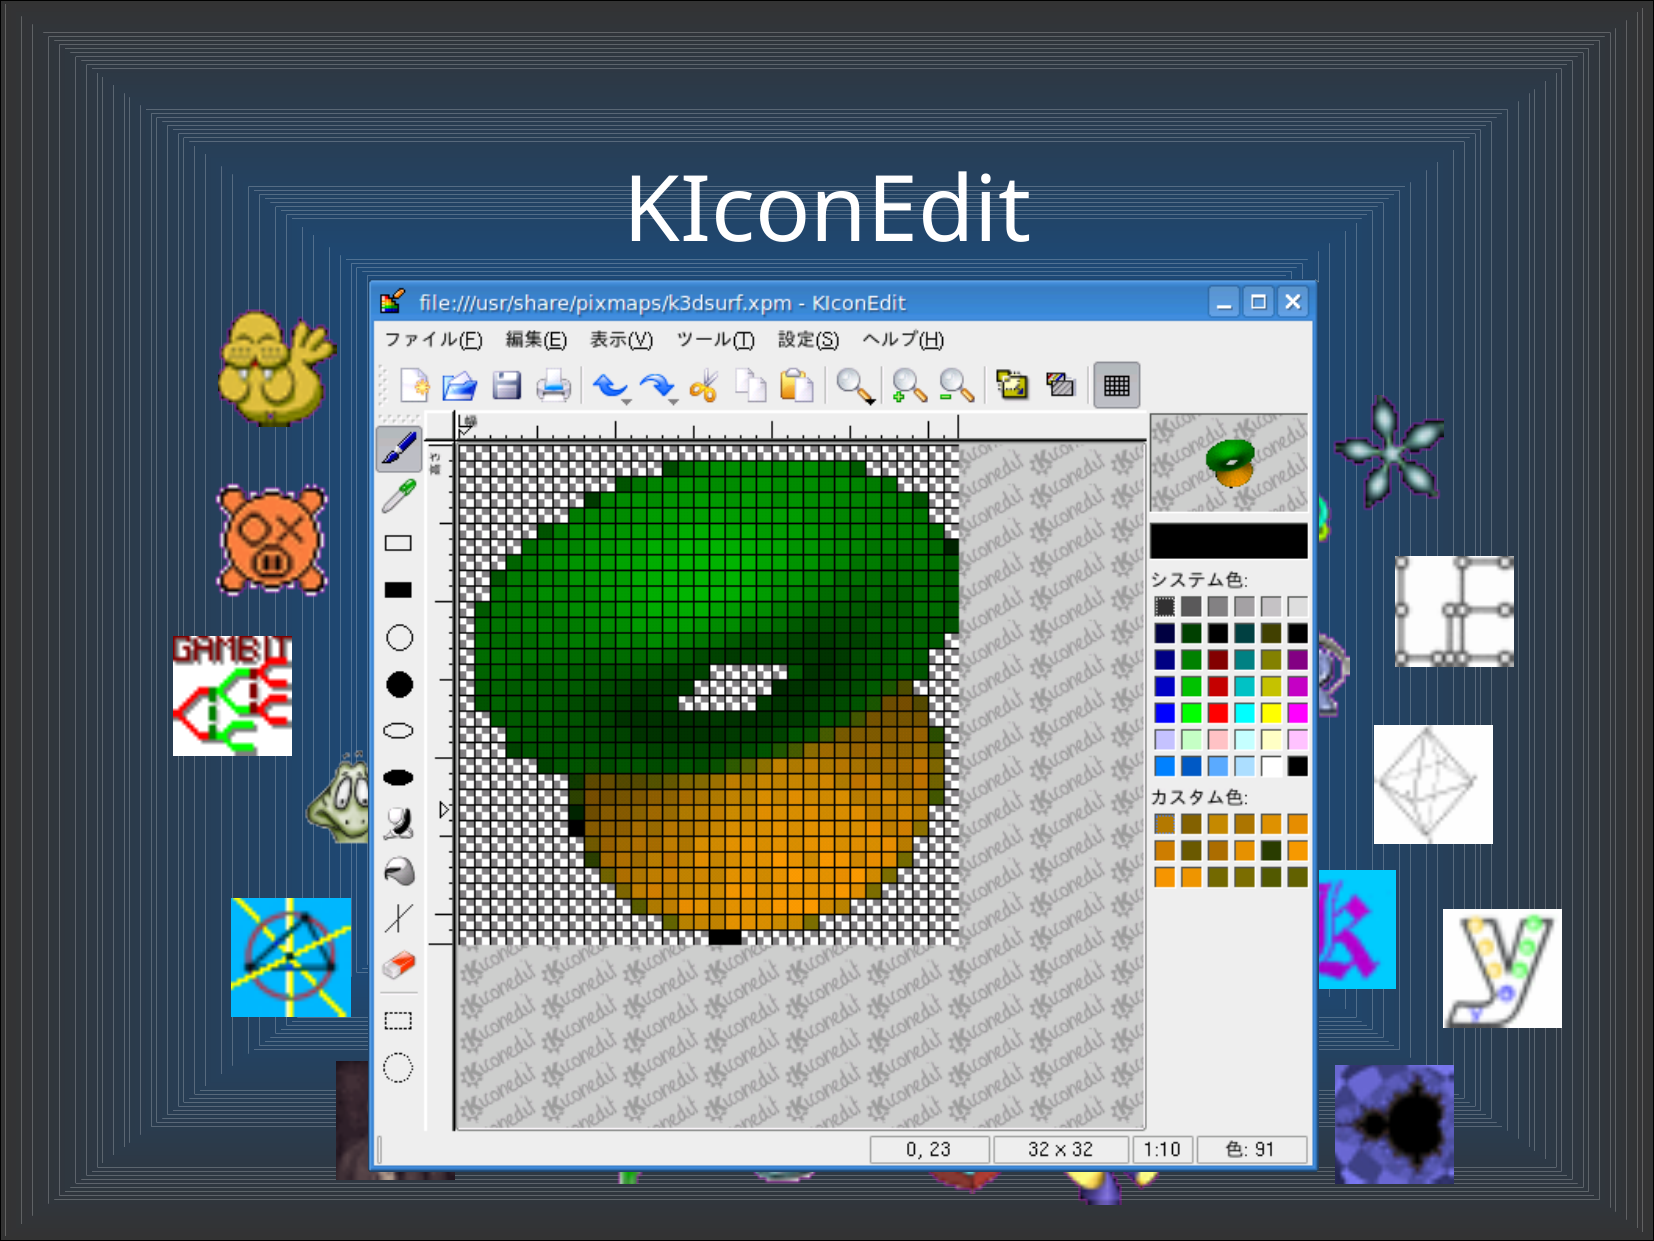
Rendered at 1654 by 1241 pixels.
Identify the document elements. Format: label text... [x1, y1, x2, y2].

picture [1443, 909, 1562, 1028]
picture [1374, 725, 1493, 844]
picture [302, 279, 1444, 1205]
title KIconEdit [121, 102, 1534, 311]
picture [214, 482, 333, 601]
picture [218, 308, 337, 427]
picture [231, 898, 351, 1017]
picture [1335, 1065, 1454, 1184]
picture [173, 636, 292, 756]
picture [1395, 556, 1514, 667]
